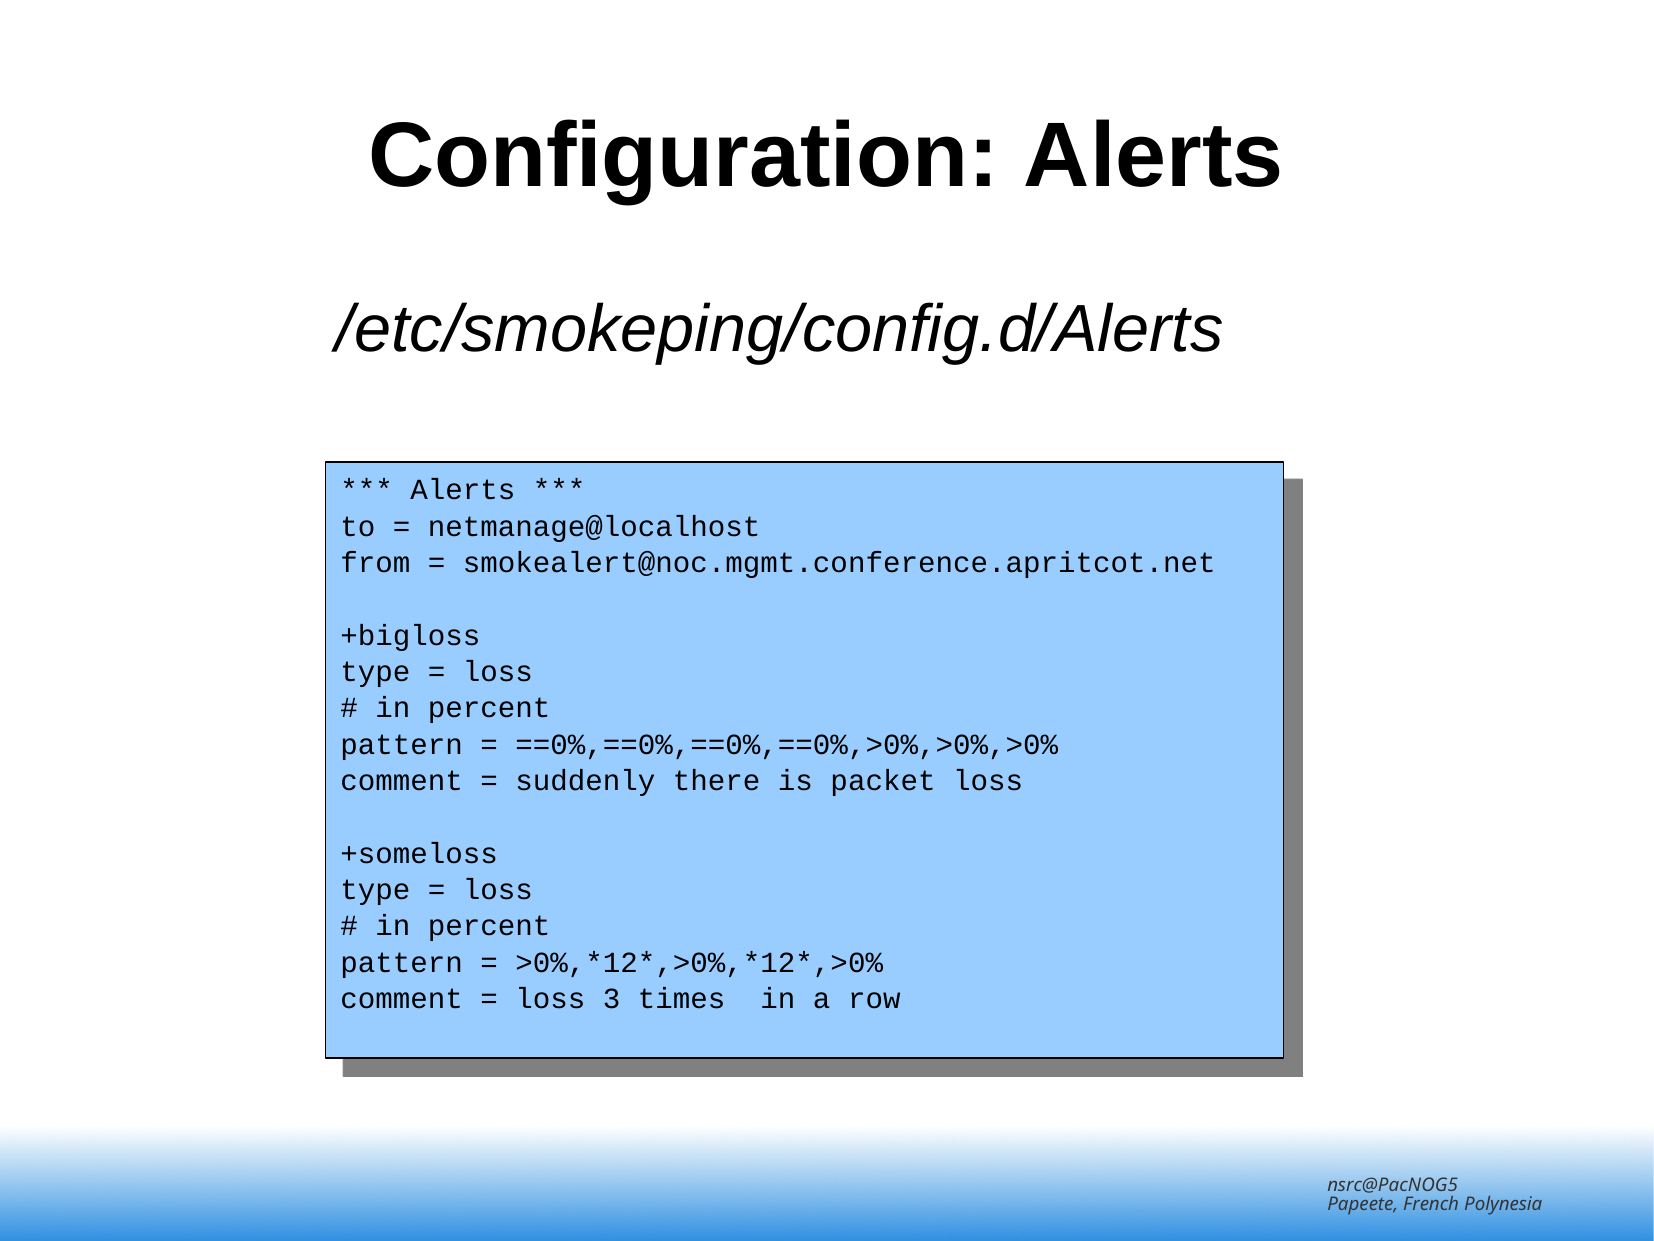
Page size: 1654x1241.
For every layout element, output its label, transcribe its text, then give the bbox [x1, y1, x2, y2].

text_box *** Alerts *** to = netmanage@localhost from = smokealert@noc.mgmt.conference.apritcot.net +bigloss type = loss # in percent pattern = ==0%,==0%,==0%,==0%,>0%,>0%,>0% comment = suddenly there is packet loss +someloss type = loss # in percent pattern = >0%,*12*,>0%,*12*,>0% comment = loss 3 times in a row [325, 461, 1284, 1058]
text_box /etc/smokeping/config.d/Alerts [321, 274, 1243, 373]
picture [0, 1124, 1654, 1241]
title Configuration: Alerts [82, 49, 1571, 257]
